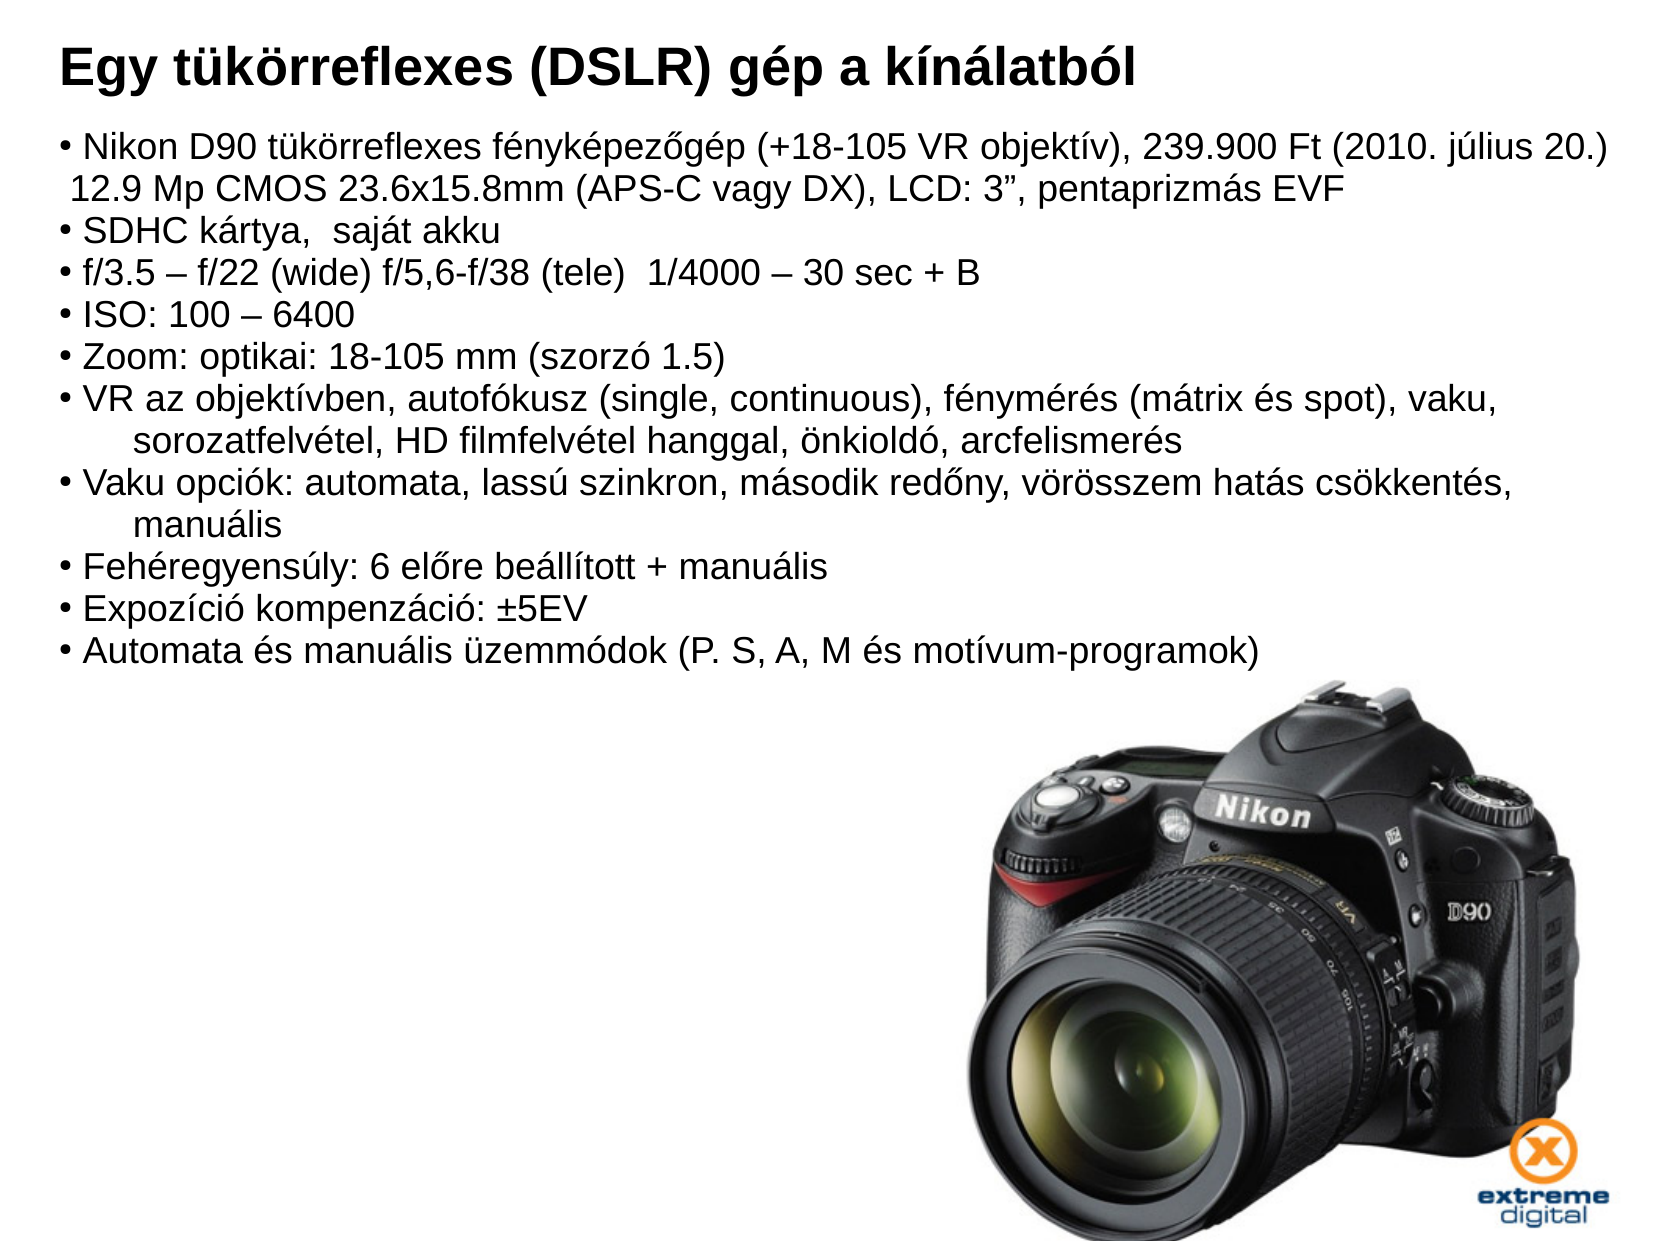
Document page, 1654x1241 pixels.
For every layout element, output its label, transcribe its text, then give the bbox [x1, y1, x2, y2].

text_box Nikon D90 tükörreflexes fényképezőgép (+18-105 VR objektív), 239.900 Ft (2010. július 20.) 12.9 Mp CMOS 23.6x15.8mm (APS-C vagy DX), LCD: 3”, pentaprizmás EVF SDHC kártya, saját akku f/3.5 – f/22 (wide) f/5,6-f/38 (tele) 1/4000 – 30 sec + B ISO: 100 – 6400 Zoom: optikai: 18-105 mm (szorzó 1.5) VR az objektívben, autofókusz (single, continuous), fénymérés (mátrix és spot), vaku, sorozatfelvétel, HD filmfelvétel hanggal, önkioldó, arcfelismerés Vaku opciók: automata, lassú szinkron, második redőny, vörösszem hatás csökkentés, manuális Fehéregyensúly: 6 előre beállított + manuális Expozíció kompenzáció: ±5EV Automata és manuális üzemmódok (P. S, A, M és motívum-programok) [44, 118, 1623, 694]
picture [857, 679, 1639, 1241]
text_box Egy tükörreflexes (DSLR) gép a kínálatból [44, 29, 1154, 107]
